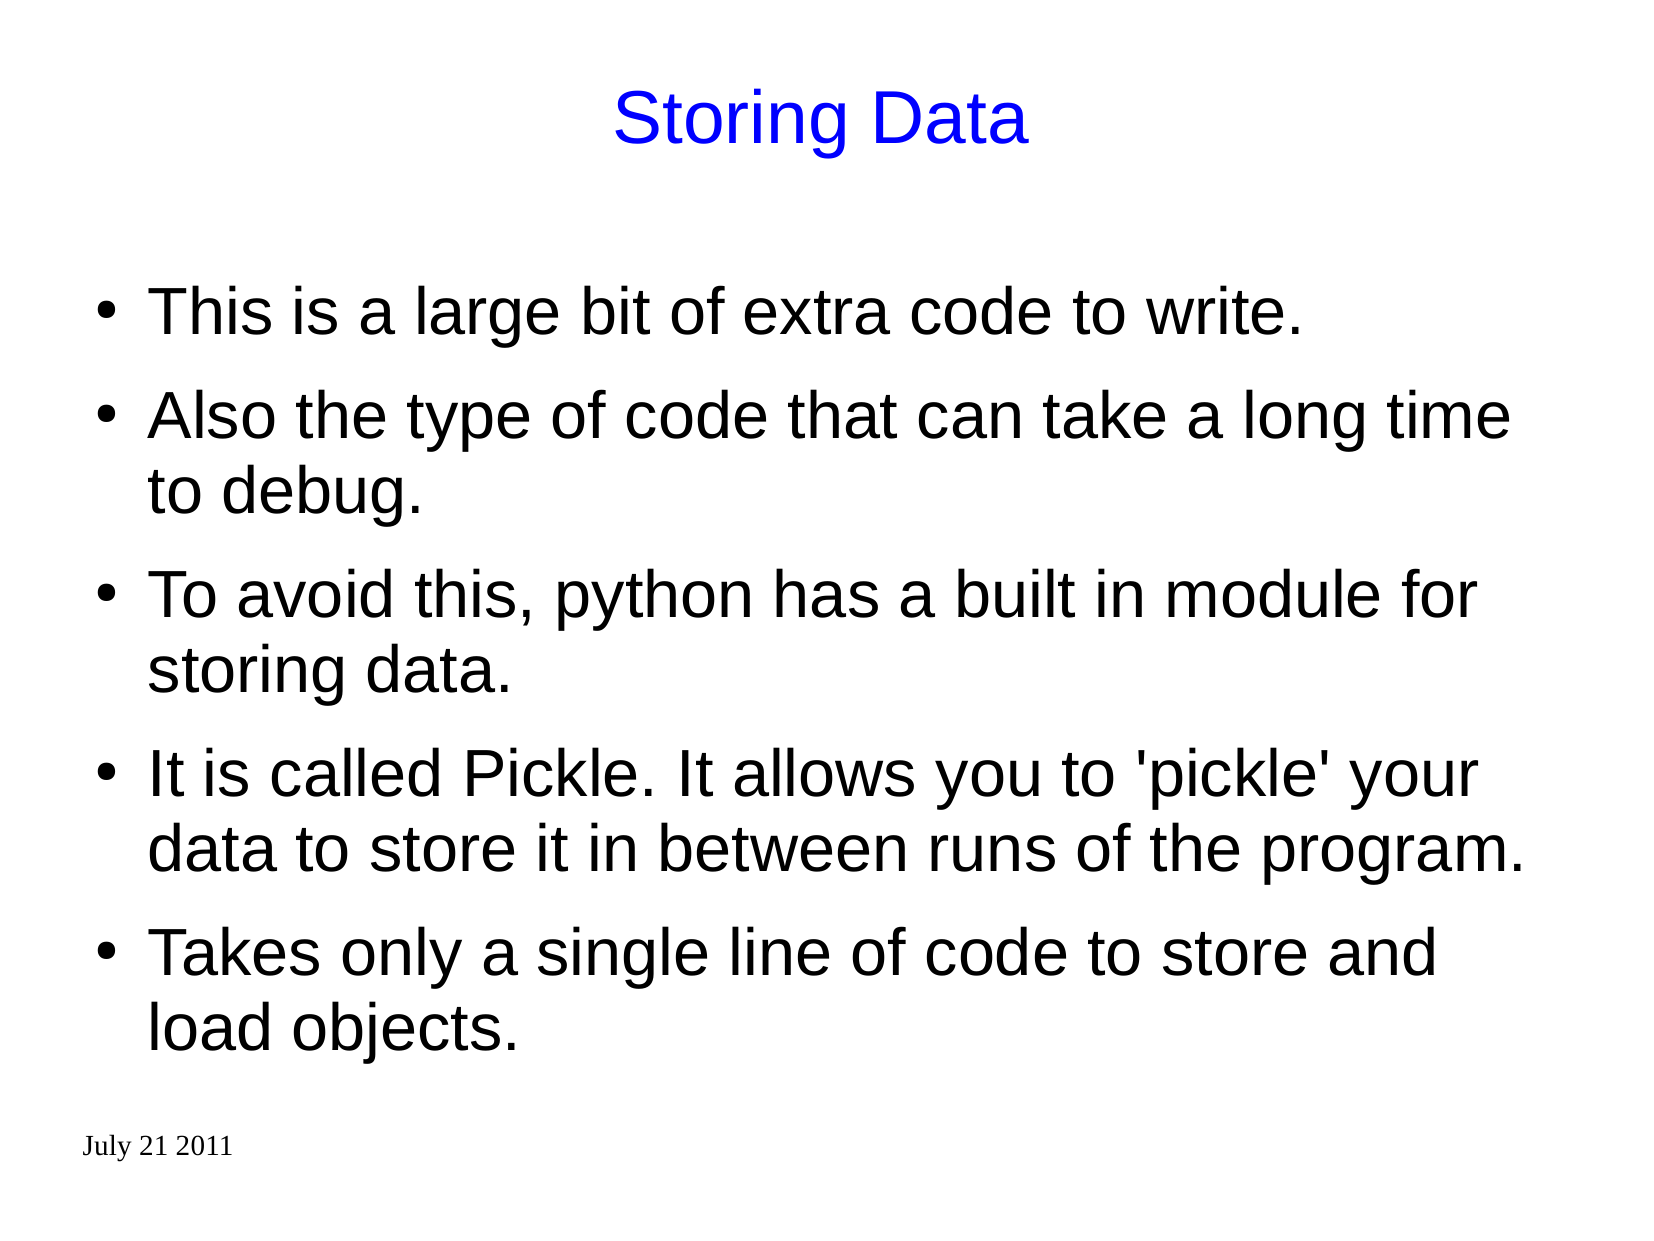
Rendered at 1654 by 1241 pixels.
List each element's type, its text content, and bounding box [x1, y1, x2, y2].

list This is a large bit of extra code to write. Also the type of code that can take a long time to debug. To avoid this, python has a built in module for storing data. It is called Pickle. It allows you to 'pickle' your data to store it in between runs of the program. Takes only a single line of code to store and load objects. [76, 274, 1565, 1093]
title Storing Data [76, 58, 1565, 178]
